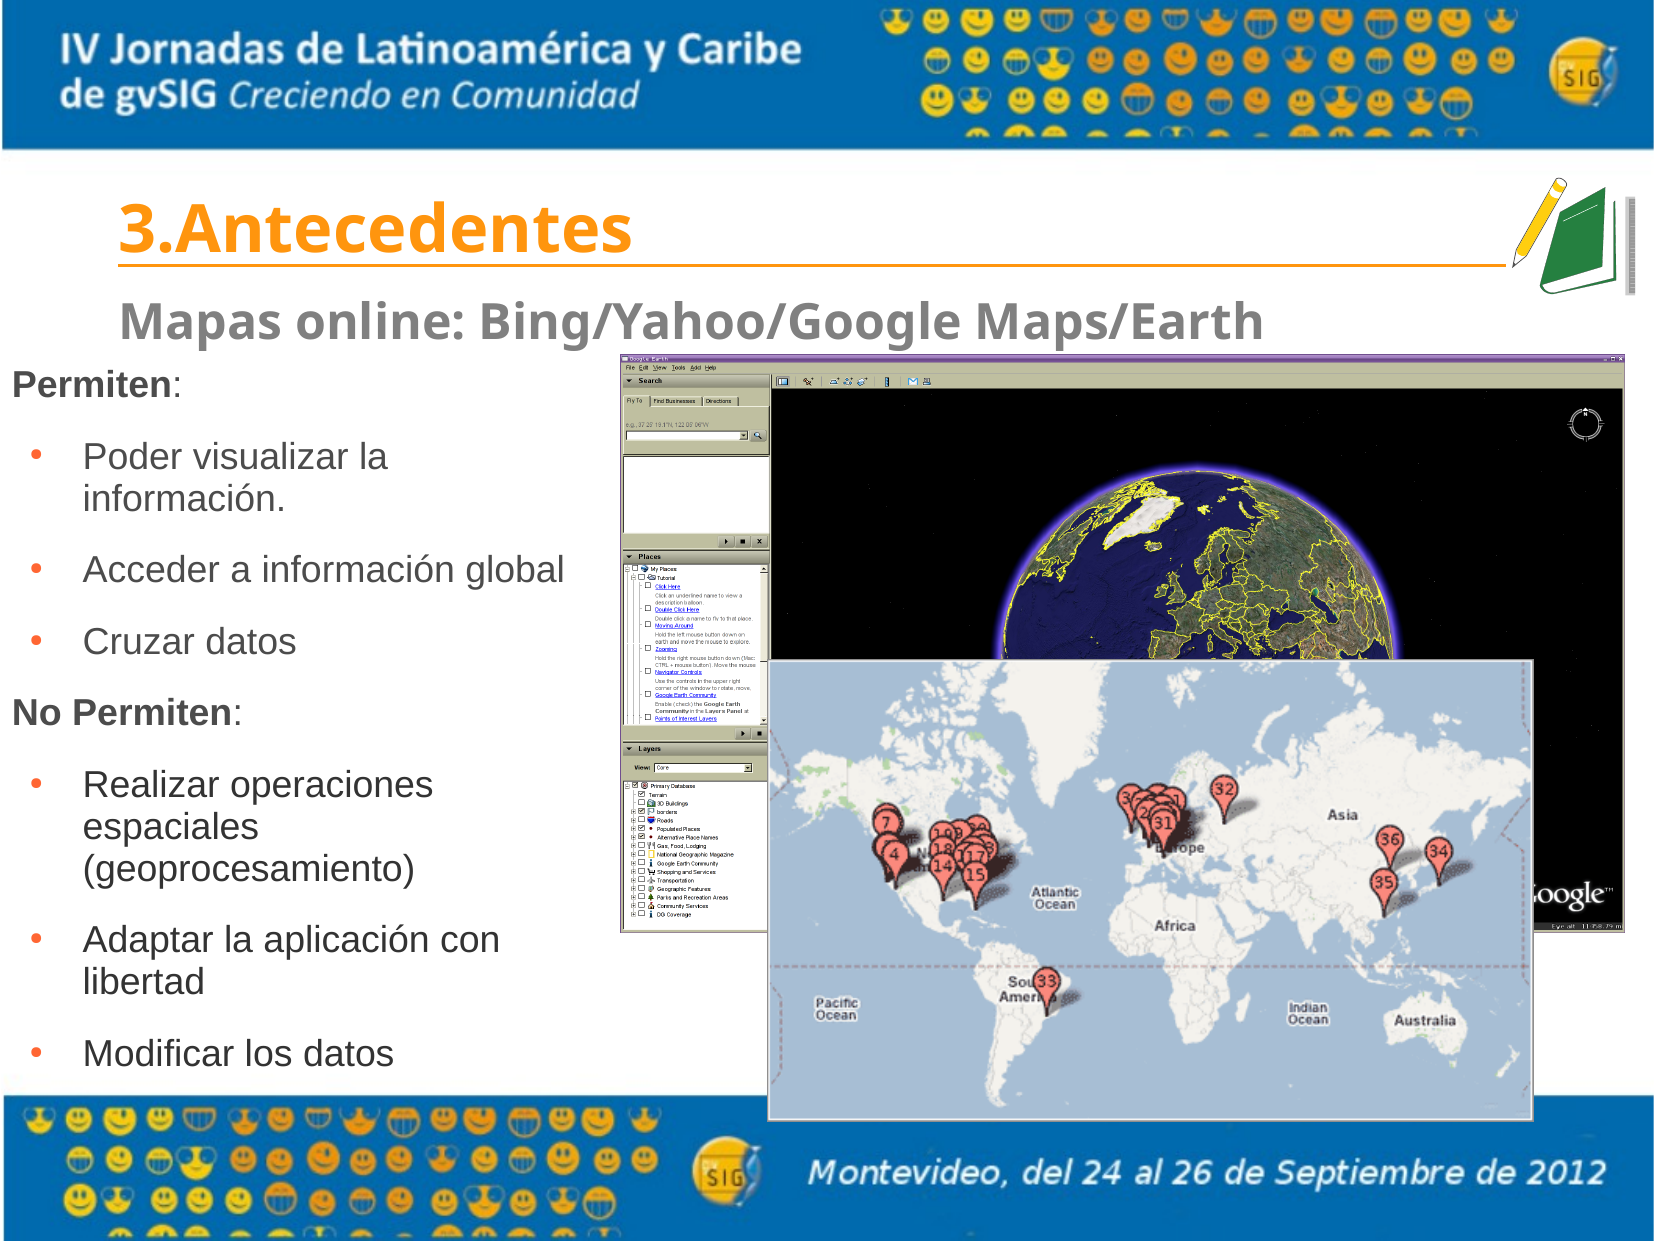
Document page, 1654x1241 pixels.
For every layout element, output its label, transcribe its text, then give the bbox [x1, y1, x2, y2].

picture [1, 0, 1654, 1241]
list Permiten: Poder visualizar la información. Acceder a información global Cruzar datos No Permiten: Realizar operaciones espaciales (geoprocesamiento) Adaptar la aplicación con libertad Modificar los datos [11, 363, 591, 1075]
title 3.Antecedentes [118, 187, 1511, 266]
title Mapas online: Bing/Yahoo/Google Maps/Earth [118, 276, 1477, 365]
